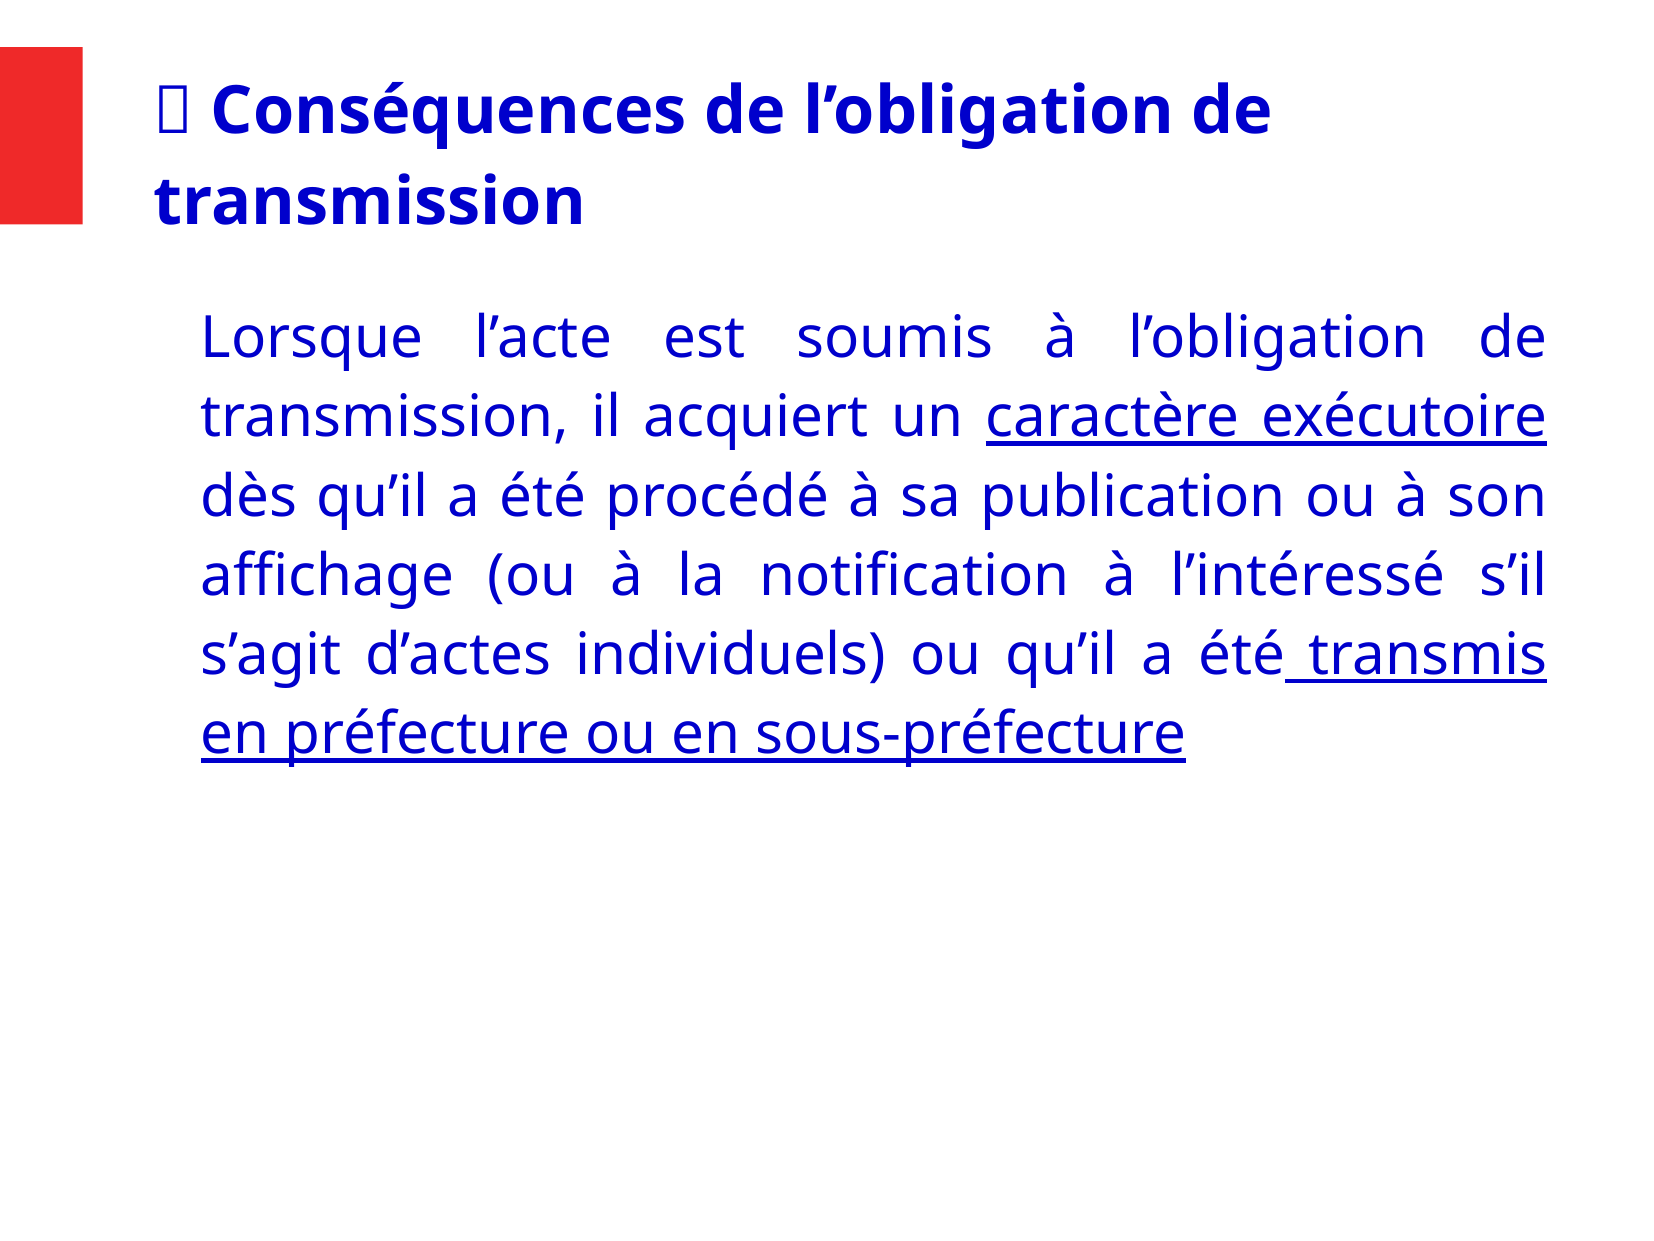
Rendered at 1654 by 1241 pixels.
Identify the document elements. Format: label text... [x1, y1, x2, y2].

list Lorsque l’acte est soumis à l’obligation de transmission, il acquiert un caractère exécutoire dès qu’il a été procédé à sa publication ou à son affichage (ou à la notification à l’intéressé s’il s’agit d’actes individuels) ou qu’il a été transmis en préfecture ou en sous-préfecture [129, 295, 1548, 1015]
title  Conséquences de l’obligation de transmission [118, 49, 1571, 257]
